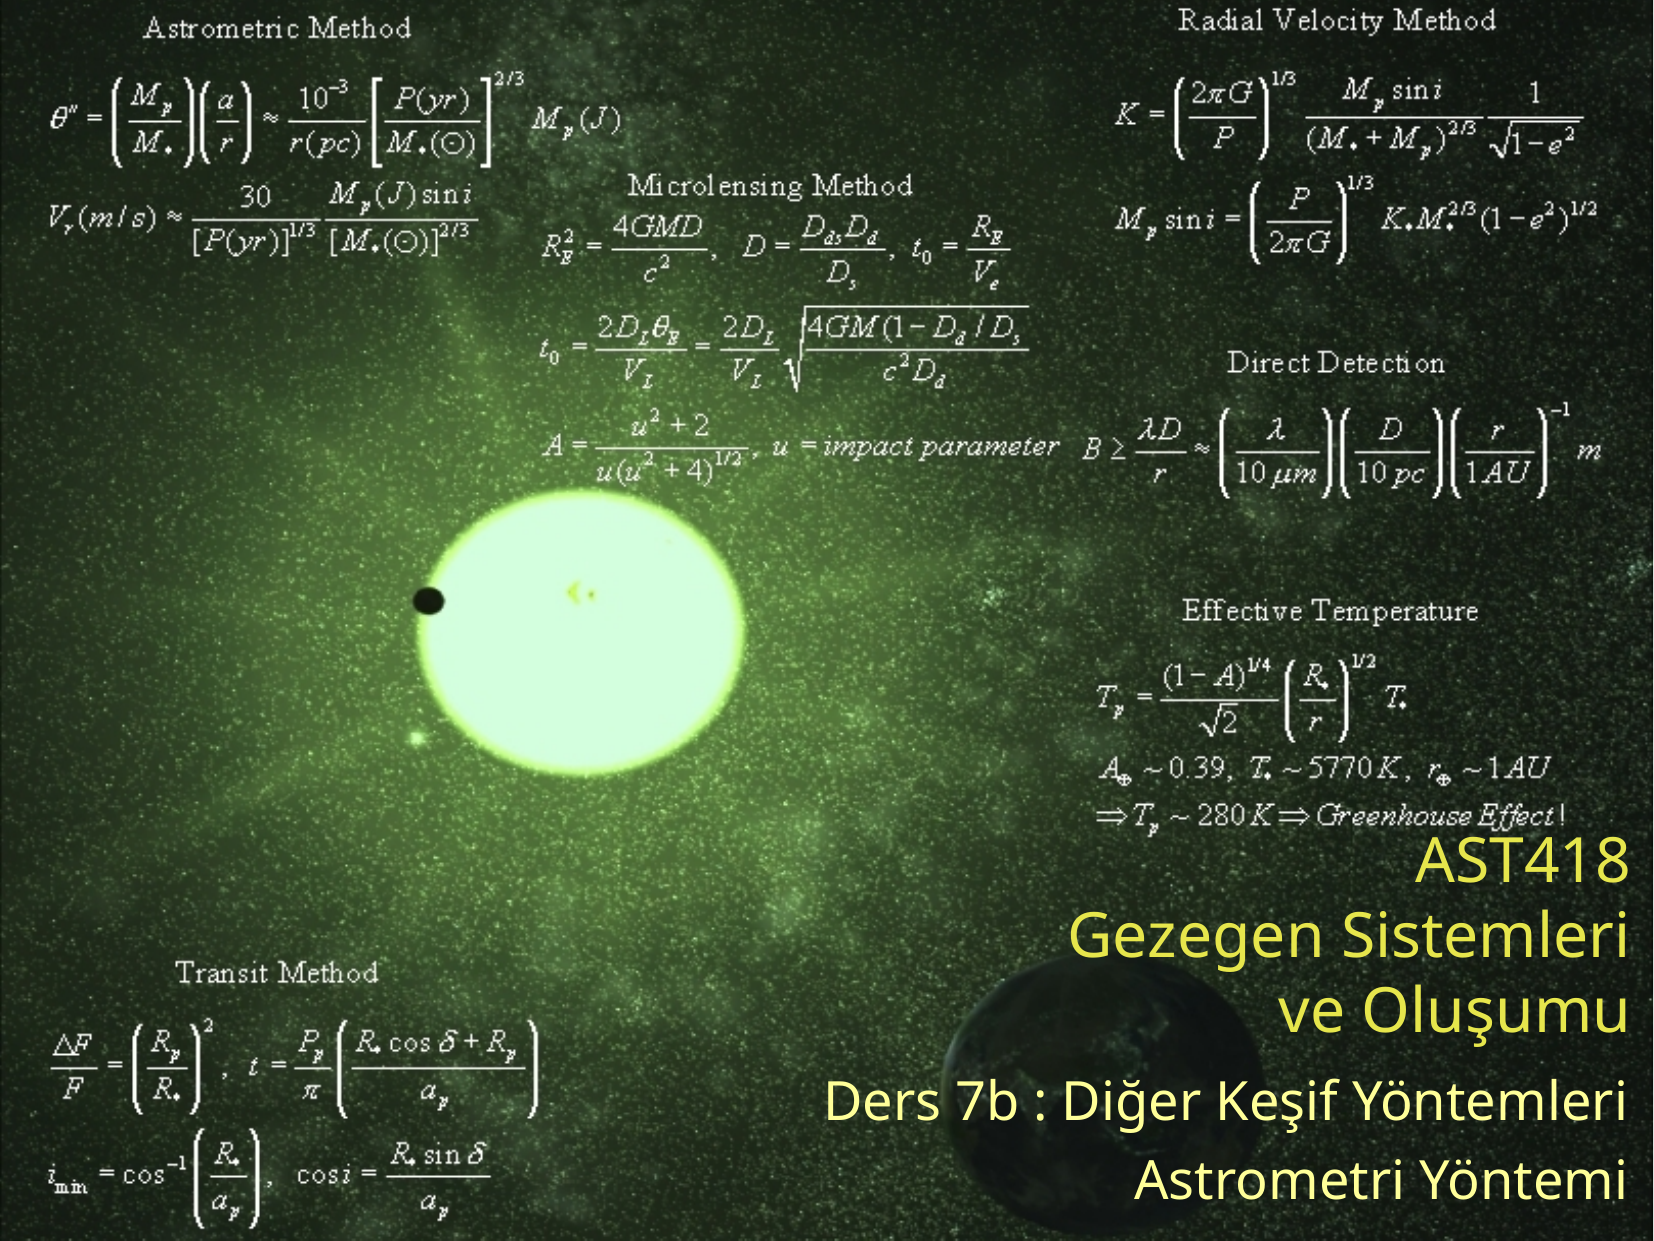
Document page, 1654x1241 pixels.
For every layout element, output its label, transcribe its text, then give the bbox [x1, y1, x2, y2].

text_box Ders 7b : Diğer Keşif Yöntemleri Astrometri Yöntemi [545, 1059, 1644, 1181]
picture [0, 0, 1654, 1241]
title AST418 Gezegen Sistemleri ve Oluşumu [550, 820, 1647, 1046]
